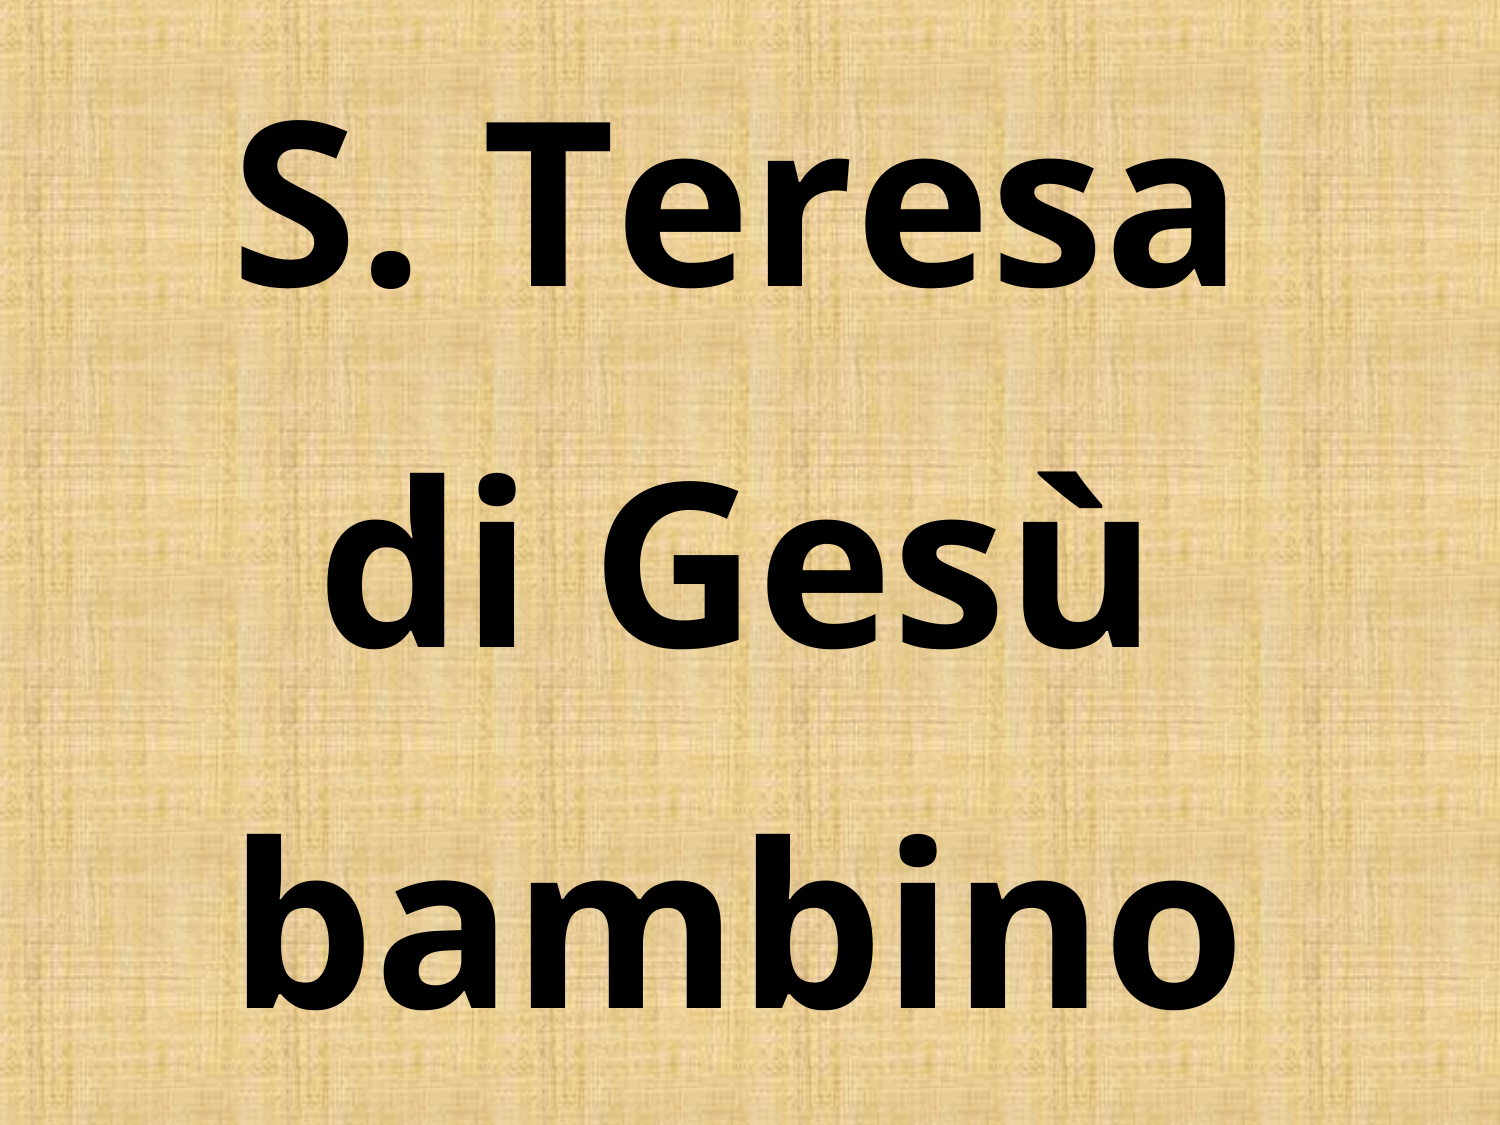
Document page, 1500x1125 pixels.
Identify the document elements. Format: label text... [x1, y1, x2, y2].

text_box S. Teresa di Gesù bambino [37, 50, 1438, 1063]
picture [0, 0, 1500, 1125]
